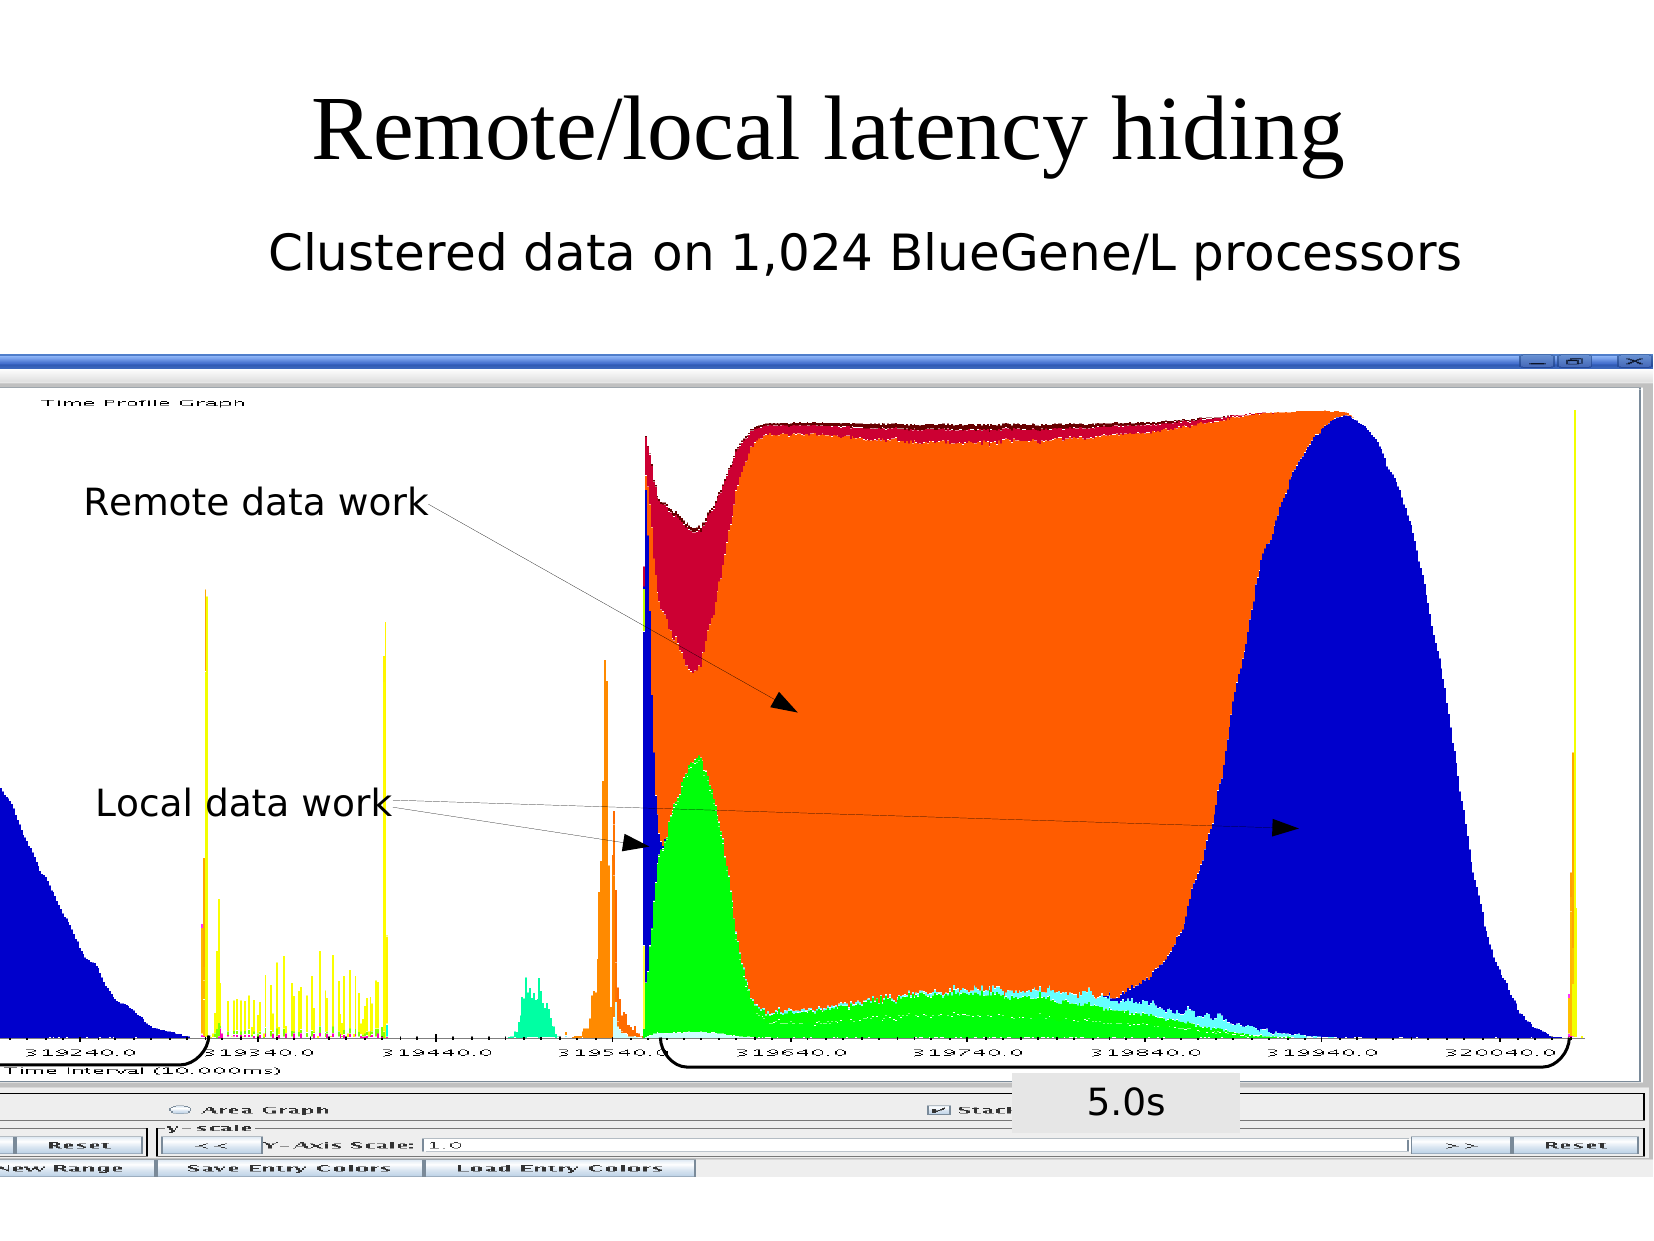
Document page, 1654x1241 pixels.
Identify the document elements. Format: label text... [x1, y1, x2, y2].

title Remote/local latency hiding [123, 53, 1536, 204]
text_box Local data work [80, 774, 408, 833]
text_box Remote data work [68, 473, 445, 532]
text_box Clustered data on 1,024 BlueGene/L processors [253, 216, 1480, 290]
text_box 5.0s [1012, 1073, 1240, 1133]
picture [0, 354, 1653, 1177]
